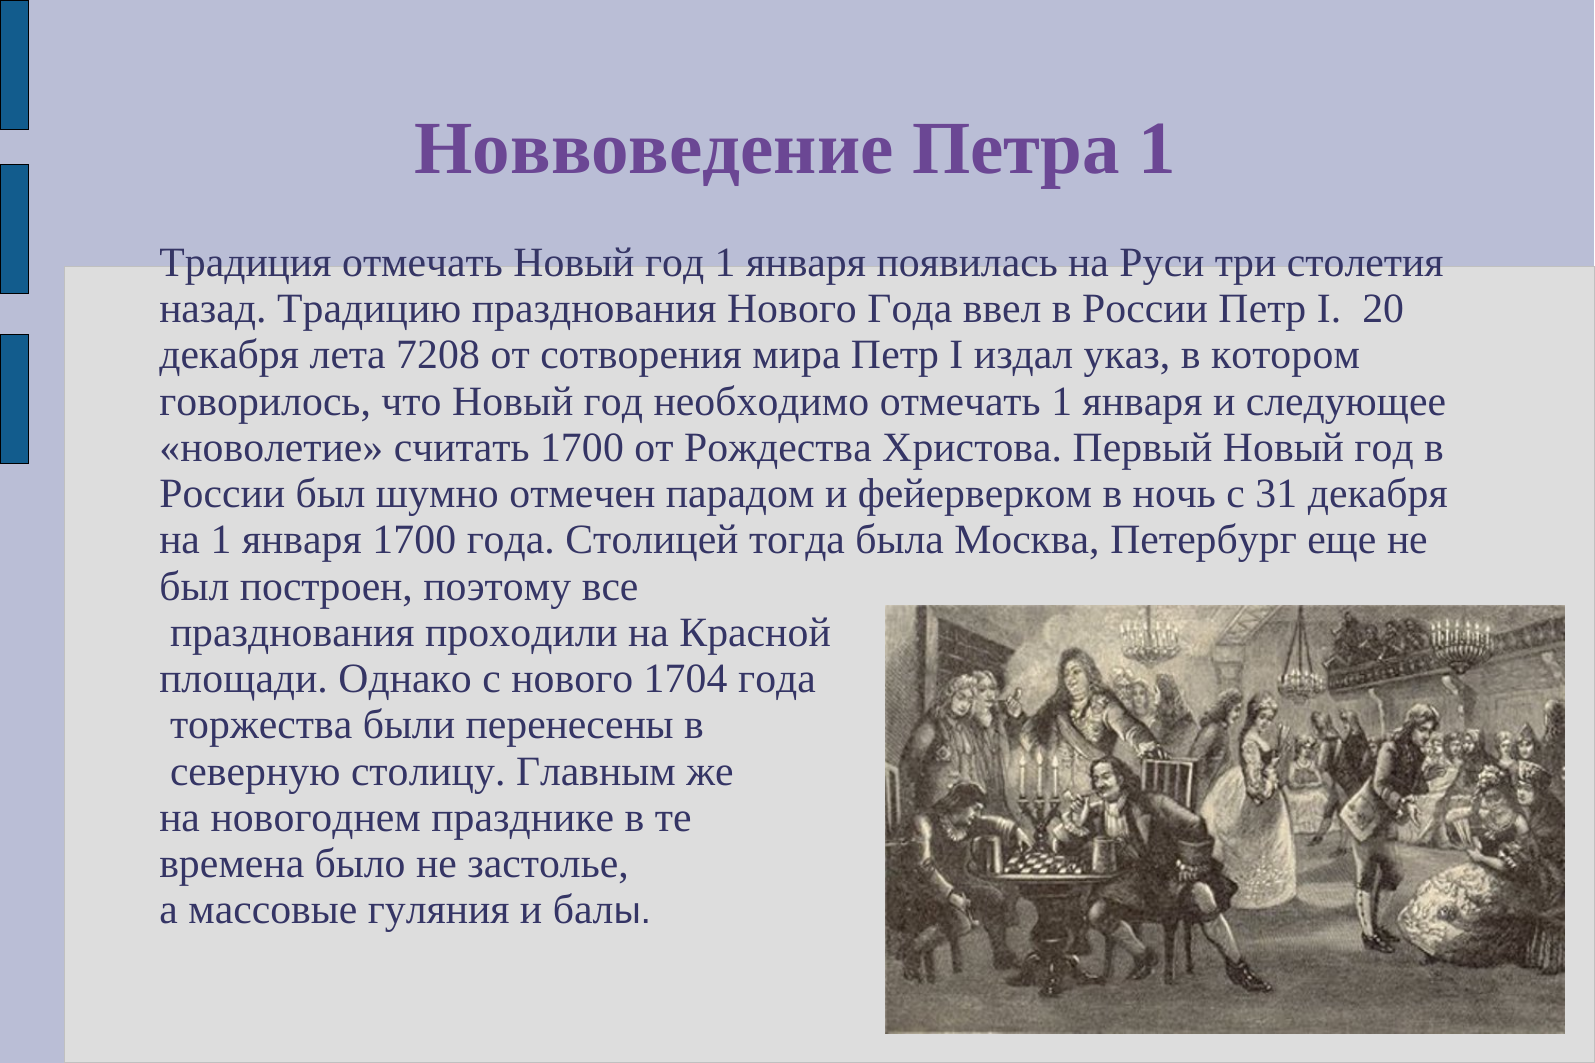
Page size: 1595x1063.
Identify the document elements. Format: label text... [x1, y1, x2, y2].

list Традиция отмечать Новый год 1 января появилась на Руси три столетия назад. Традицию празднования Нового Года ввел в России Петр I. 20 декабря лета 7208 от сотворения мира Петр I издал указ, в котором говорилось, что Новый год необходимо отмечать 1 января и следующее «новолетие» считать 1700 от Рождества Христова. Первый Новый год в России был шумно отмечен парадом и фейерверком в ночь с 31 декабря на 1 января 1700 года. Столицей тогда была Москва, Петербург еще не был построен, поэтому все празднования проходили на Красной площади. Однако с нового 1704 года торжества были перенесены в северную столицу. Главным же на новогоднем празднике в те времена было не застолье, а массовые гуляния и балы. [88, 192, 1451, 1034]
picture [1451, 605, 1565, 1034]
title Новвоведение Петра 1 [114, 59, 1477, 237]
